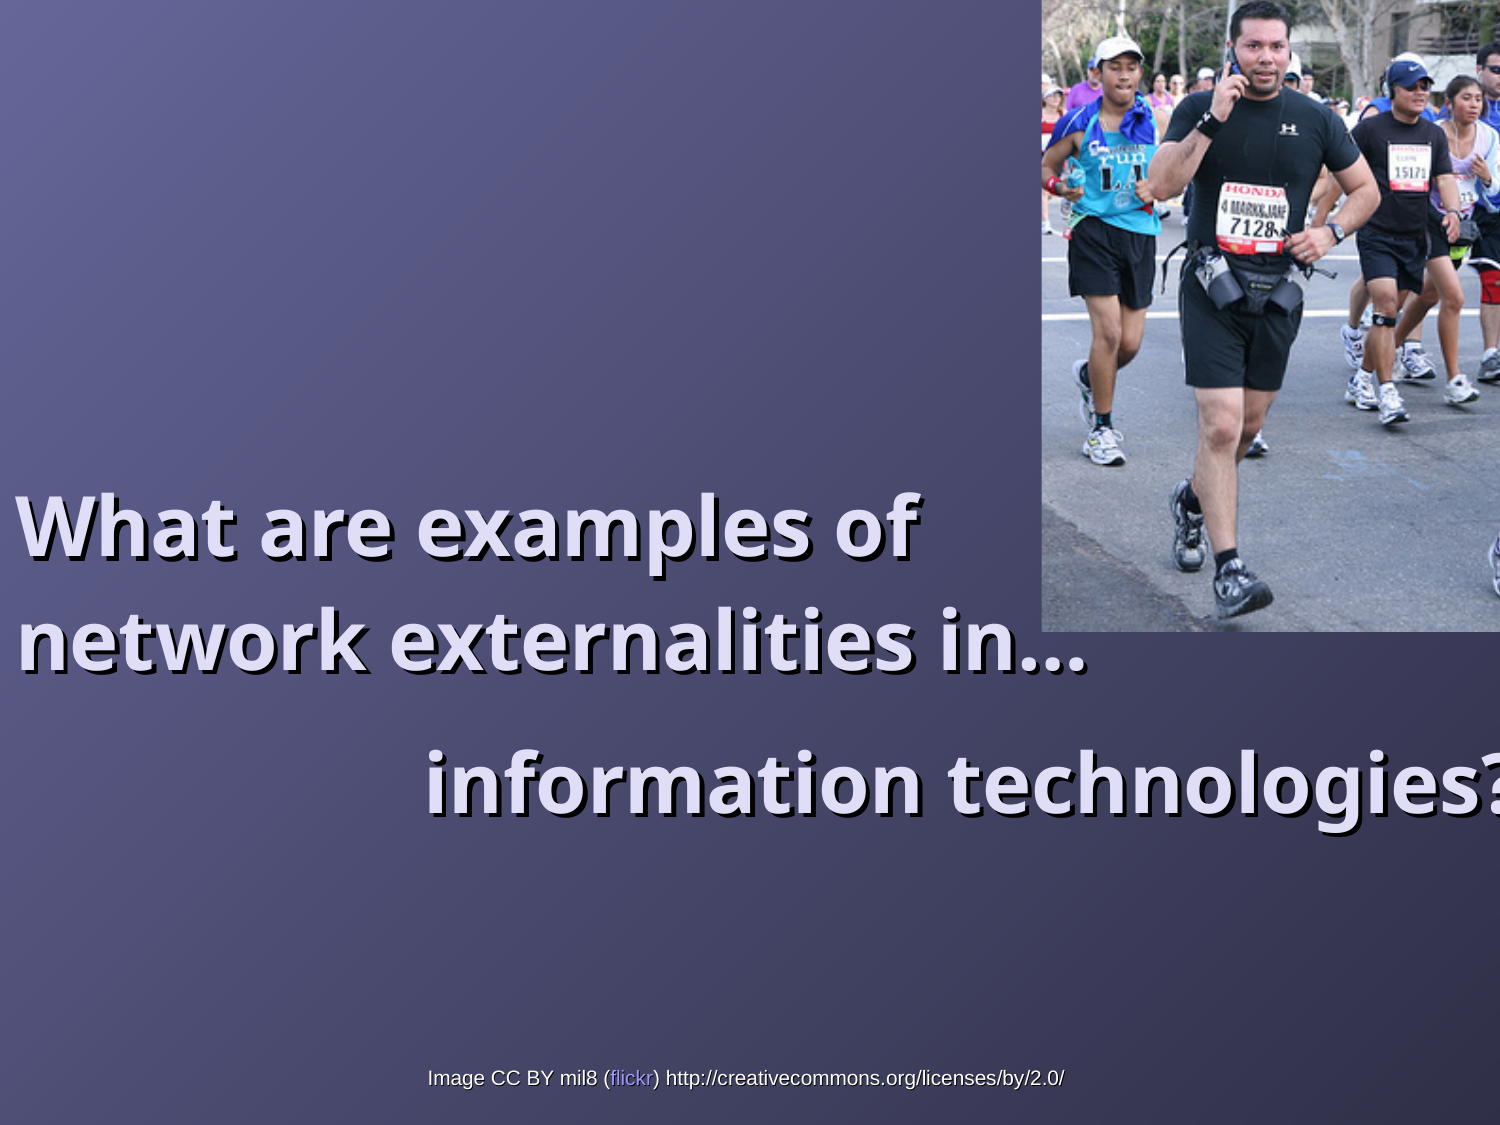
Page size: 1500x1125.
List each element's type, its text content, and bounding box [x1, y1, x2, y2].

text_box Image CC BY mil8 (flickr) http://creativecommons.org/licenses/by/2.0/ [412, 1059, 1080, 1098]
picture [1041, 0, 1500, 632]
title What are examples of network externalities in… [0, 473, 1500, 689]
text_box information technologies? [408, 733, 1500, 839]
